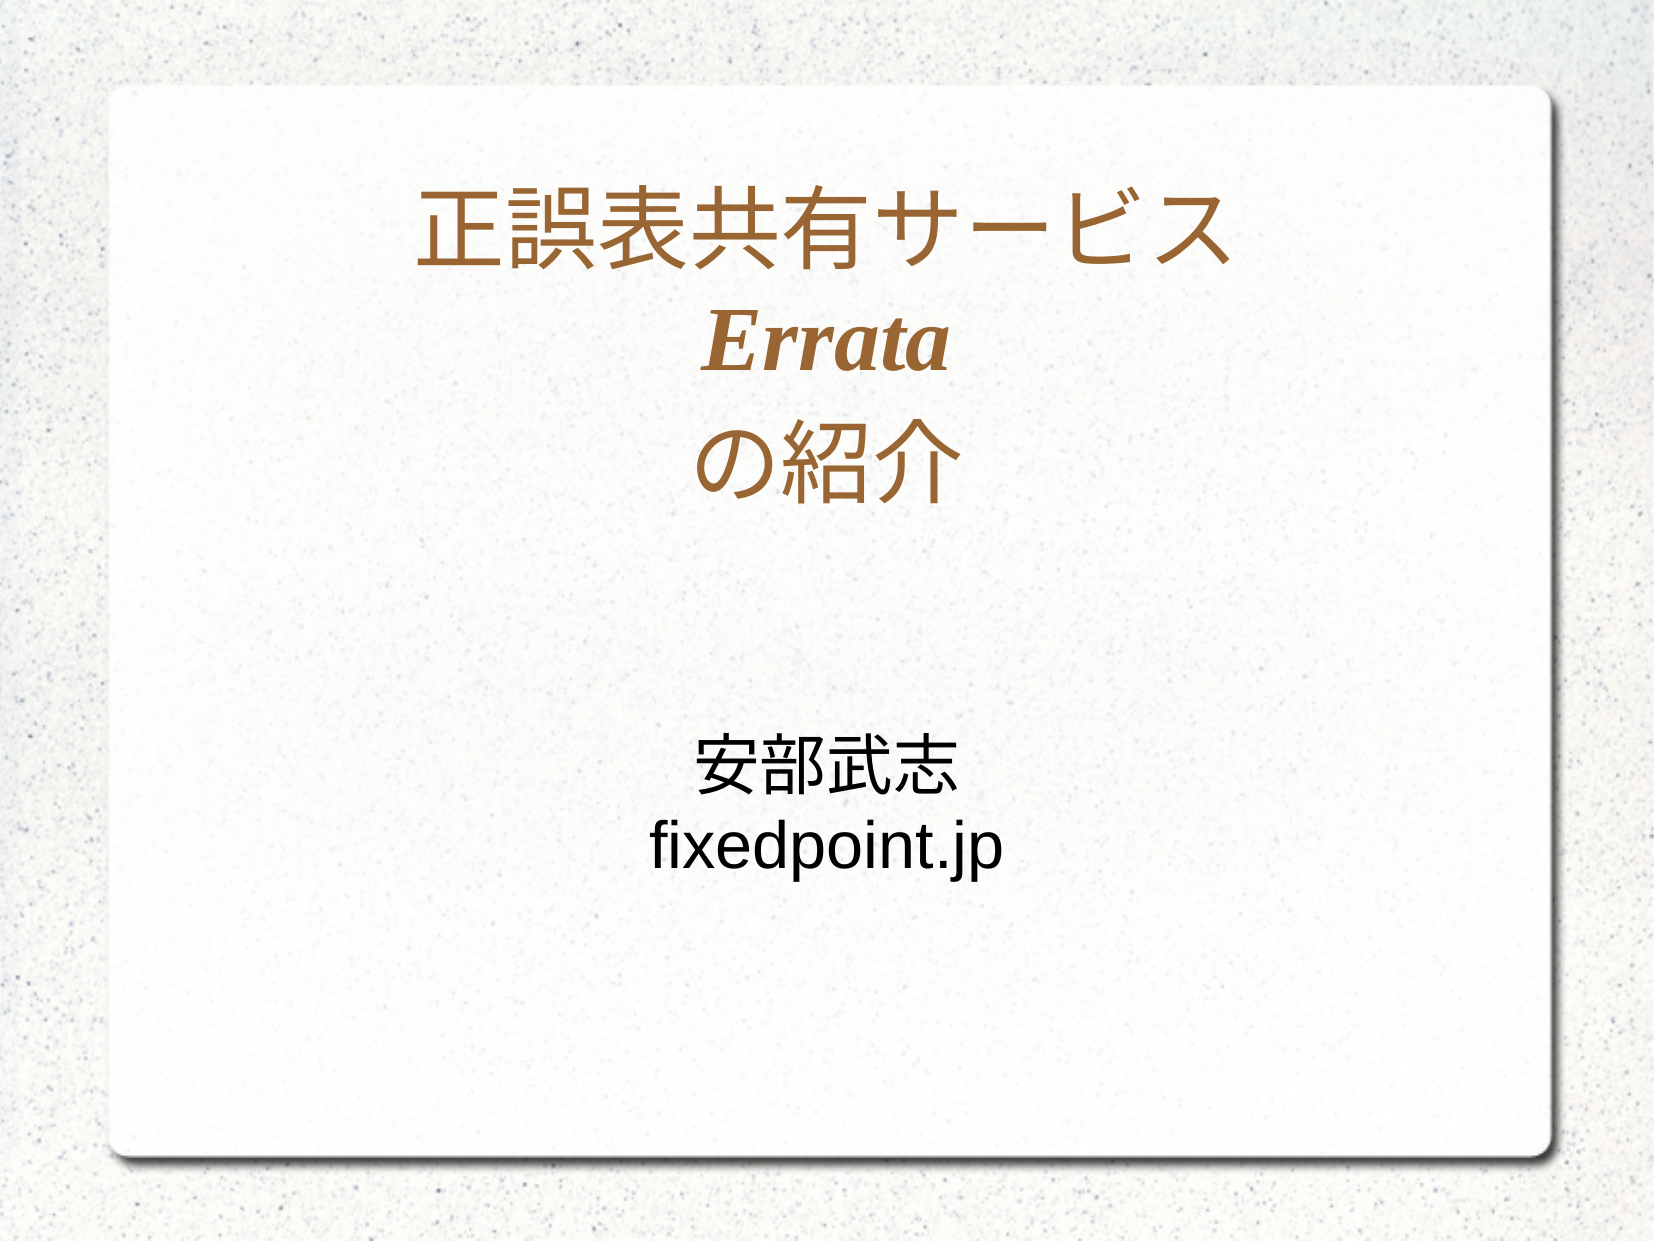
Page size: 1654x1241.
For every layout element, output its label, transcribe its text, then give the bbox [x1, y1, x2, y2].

subtitle 安部武志 fixedpoint.jp [147, 501, 1506, 1093]
title 正誤表共有サービス Errata の紹介 [118, 147, 1536, 532]
picture [0, 0, 1654, 1241]
